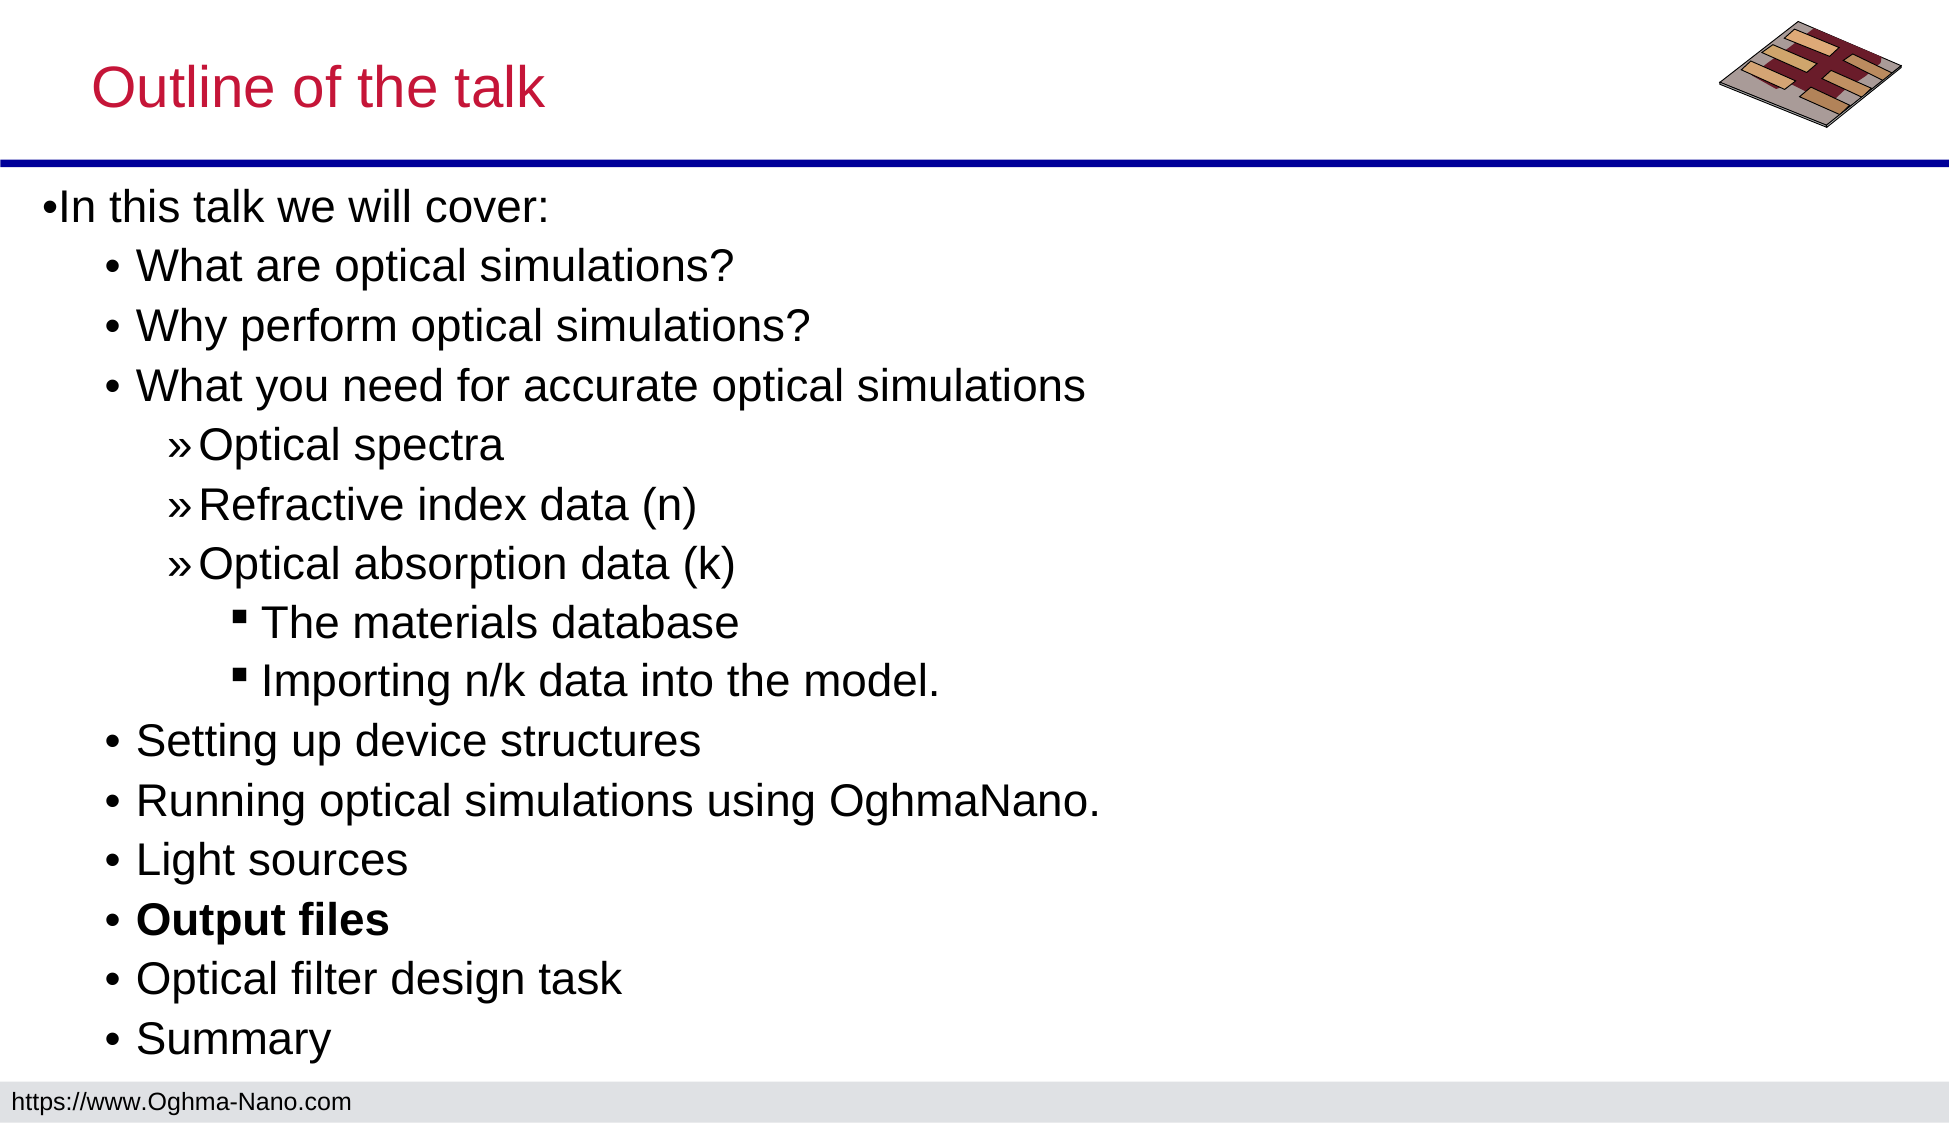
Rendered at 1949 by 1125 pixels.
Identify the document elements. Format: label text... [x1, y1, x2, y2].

title Outline of the talk [76, 34, 1685, 140]
list In this talk we will cover: What are optical simulations? Why perform optical simulations? What you need for accurate optical simulations Optical spectra Refractive index data (n) Optical absorption data (k) The materials database Importing n/k data into the model. Setting up device structures Running optical simulations using OghmaNano. Light sources Output files Optical filter design task Summary [42, 180, 1650, 1065]
